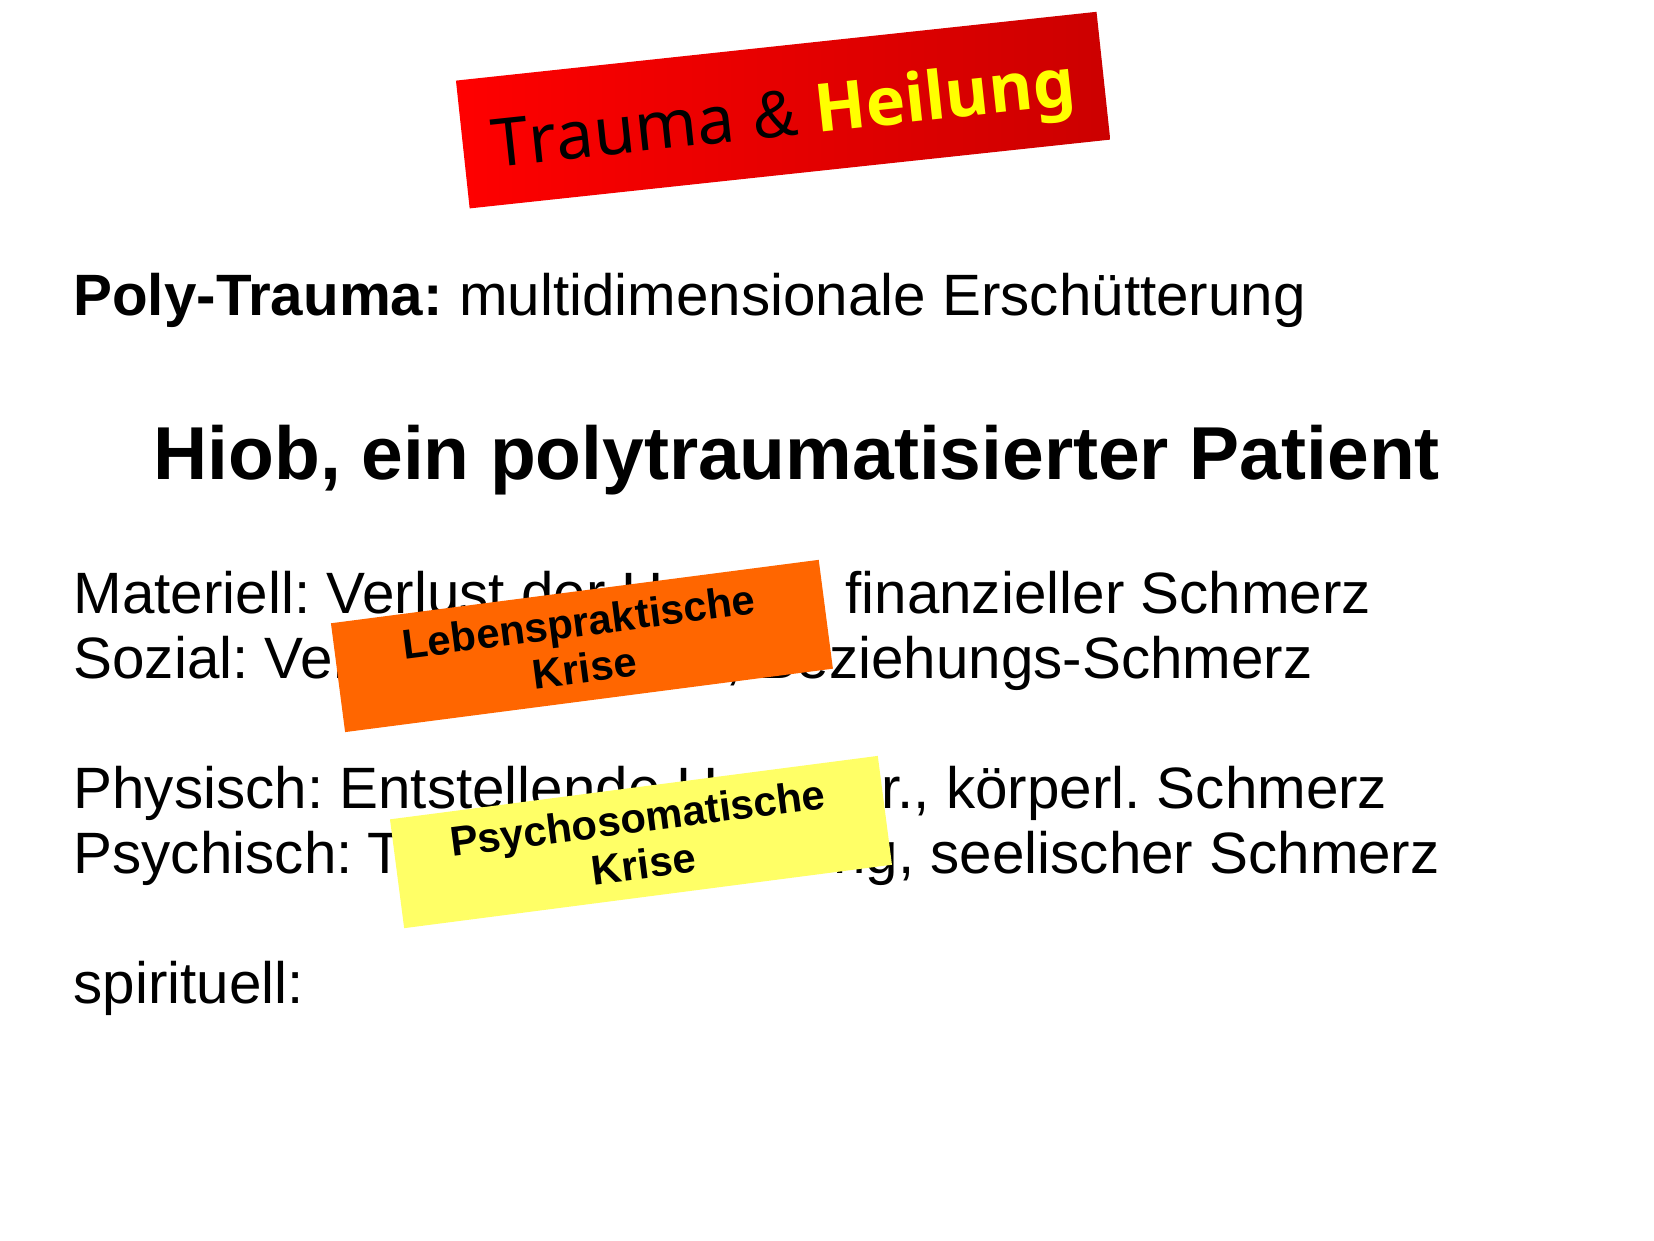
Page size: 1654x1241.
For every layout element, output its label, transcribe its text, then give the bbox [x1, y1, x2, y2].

text_box Psychosomatische Krise [390, 755, 892, 929]
text_box Poly-Trauma: multidimensionale Erschütterung Hiob, ein polytraumatisierter Patient Materiell: Verlust der Herden, finanzieller Schmerz Sozial: Verlust der Kinder, Beziehungs-Schmerz Physisch: Entstellende Hauterkr., körperl. Schmerz Psychisch: Trauer, Verzweiflung, seelischer Schmerz spirituell: [59, 254, 1536, 1088]
title Trauma & Heilung [455, 11, 1111, 209]
text_box Lebenspraktische Krise [330, 559, 833, 733]
